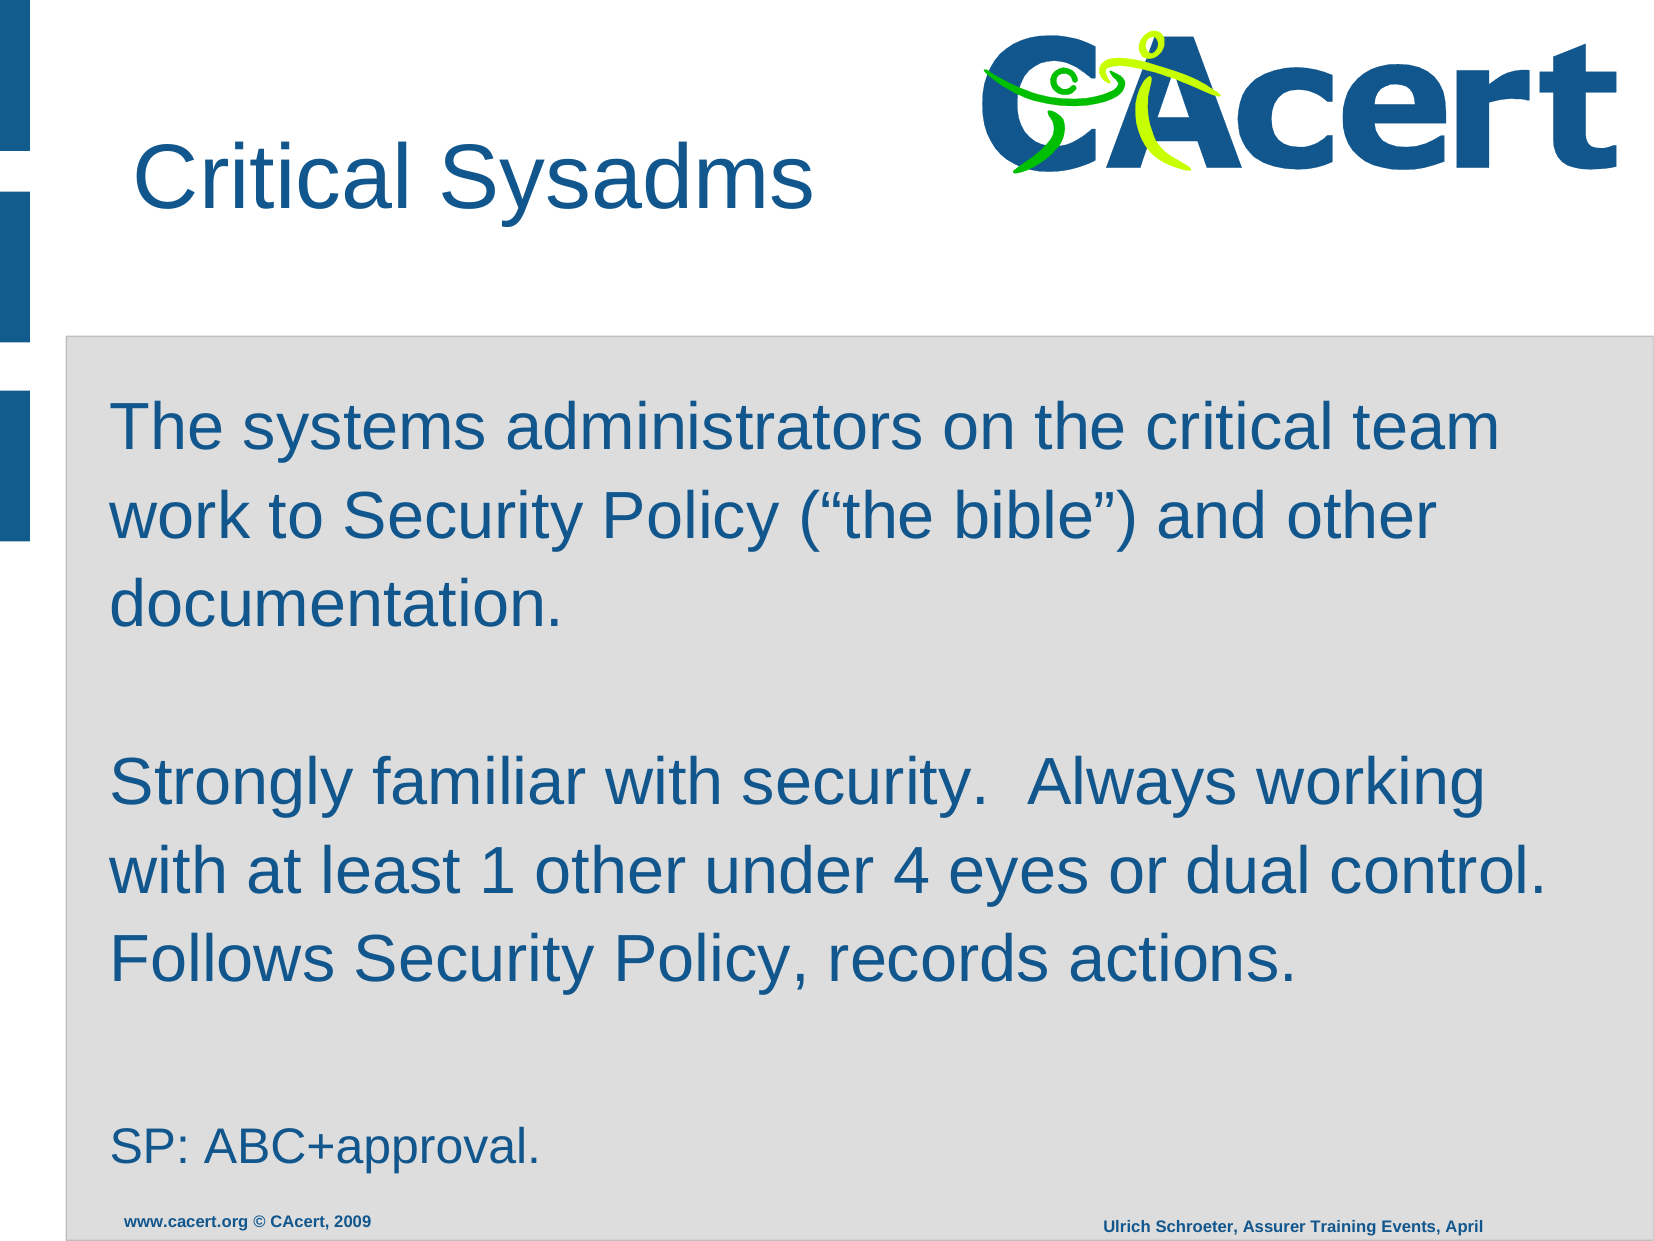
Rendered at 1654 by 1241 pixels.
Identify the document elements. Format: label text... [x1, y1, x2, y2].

text_box The systems administrators on the critical team work to Security Policy (“the bible”) and other documentation. Strongly familiar with security. Always working with at least 1 other under 4 eyes or dual control. Follows Security Policy, records actions. SP: ABC+approval. [94, 367, 1574, 1182]
text_box Critical Sysadms [118, 118, 830, 239]
